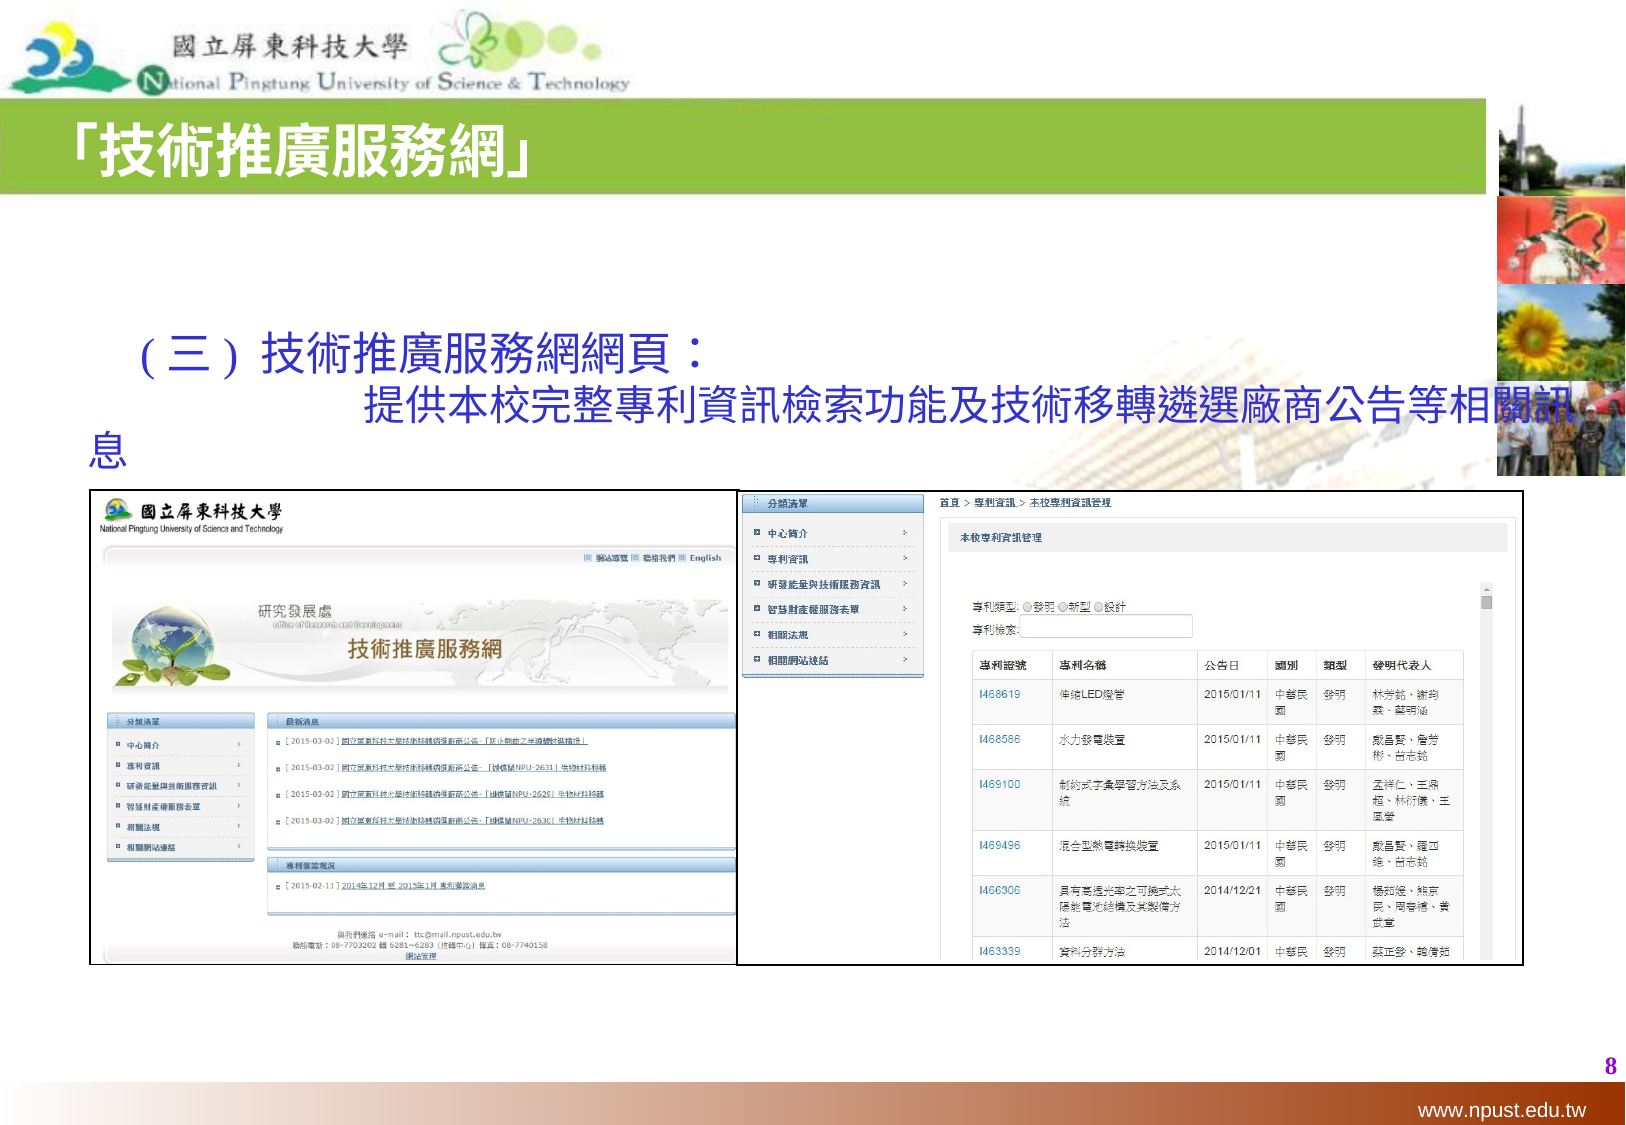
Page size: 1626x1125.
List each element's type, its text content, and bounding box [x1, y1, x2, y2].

title 「技術推廣服務網」 [32, 101, 1498, 197]
picture [738, 491, 1523, 965]
picture [0, 0, 1486, 220]
picture [90, 490, 736, 964]
picture [1497, 101, 1626, 476]
list (三) 技術推廣服務網網頁： 提供本校完整專利資訊檢索功能及技術移轉遴選廠商公告等相關訊息 [80, 281, 1613, 1083]
